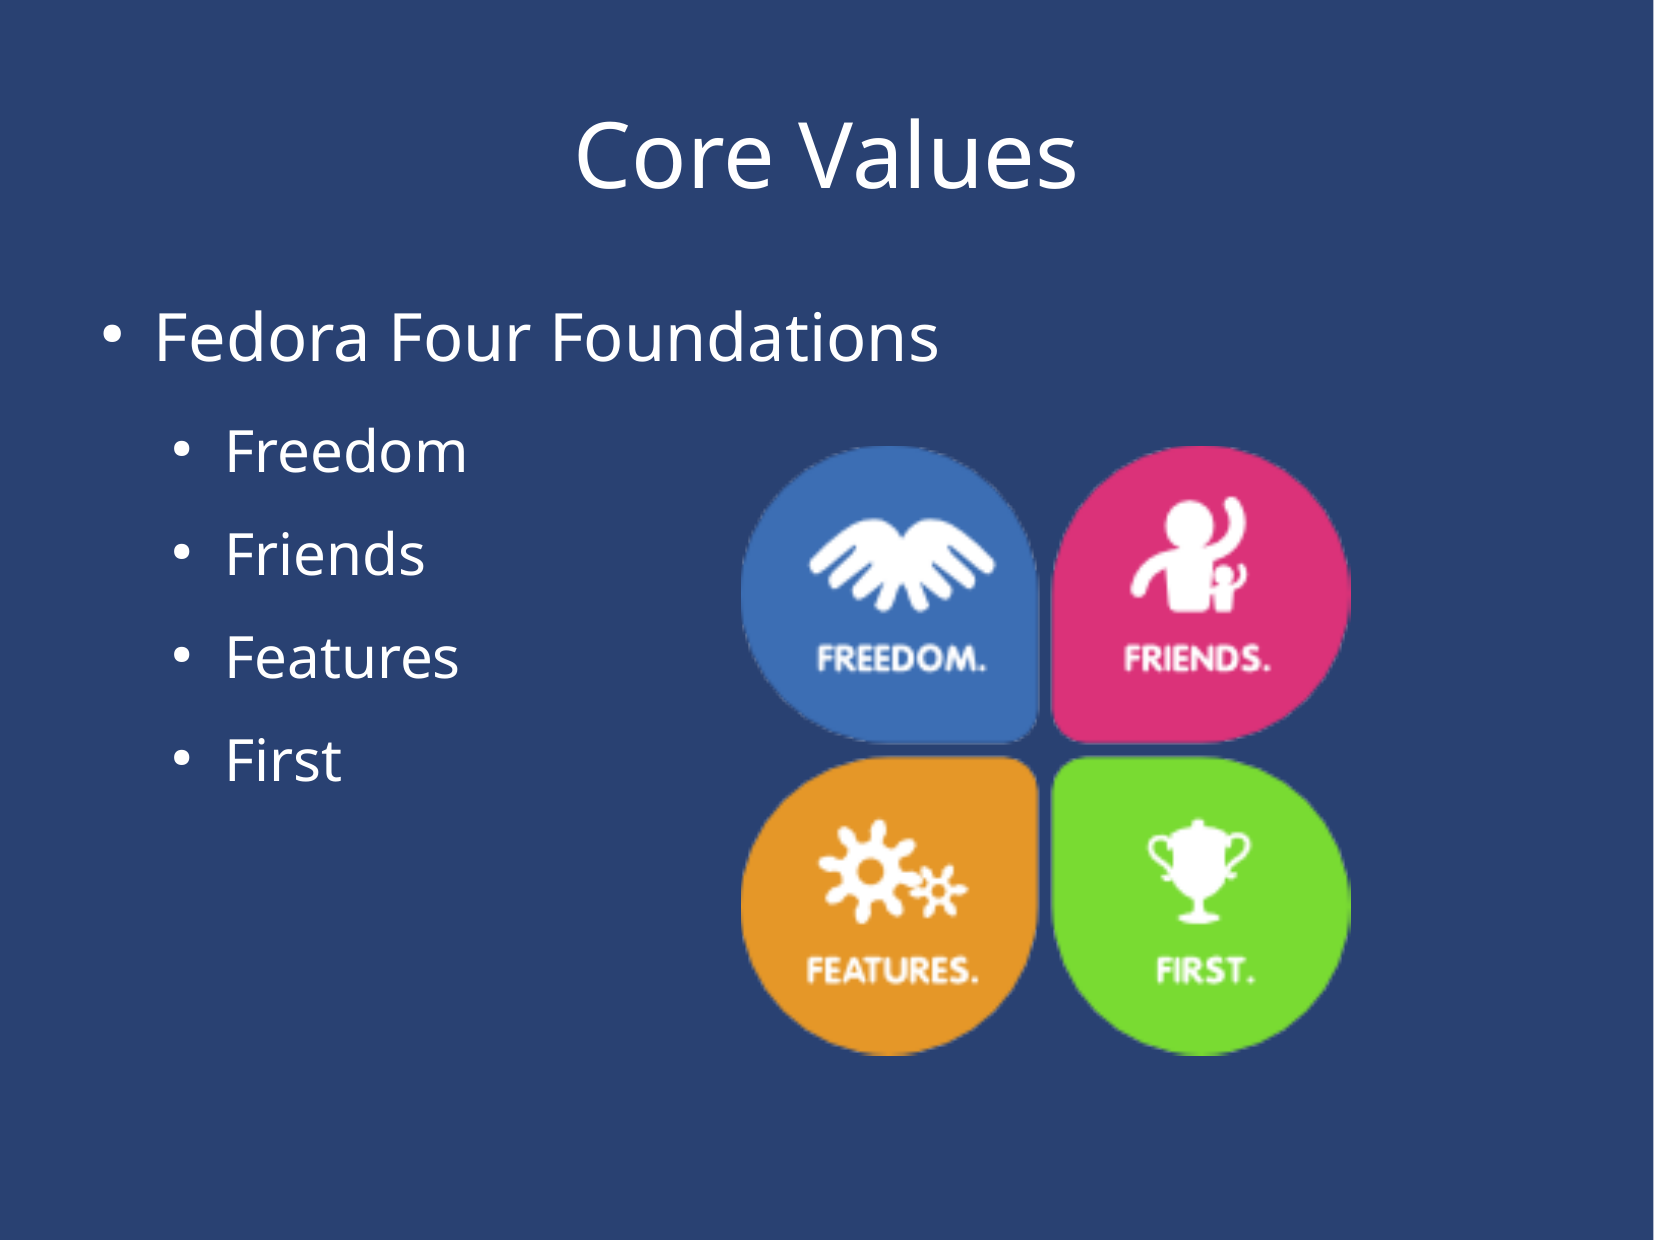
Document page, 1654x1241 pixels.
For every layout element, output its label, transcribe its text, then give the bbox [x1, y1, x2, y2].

picture [741, 446, 1351, 1056]
title Core Values [82, 49, 1571, 257]
list Fedora Four Foundations Freedom Friends Features First [82, 290, 1571, 1109]
